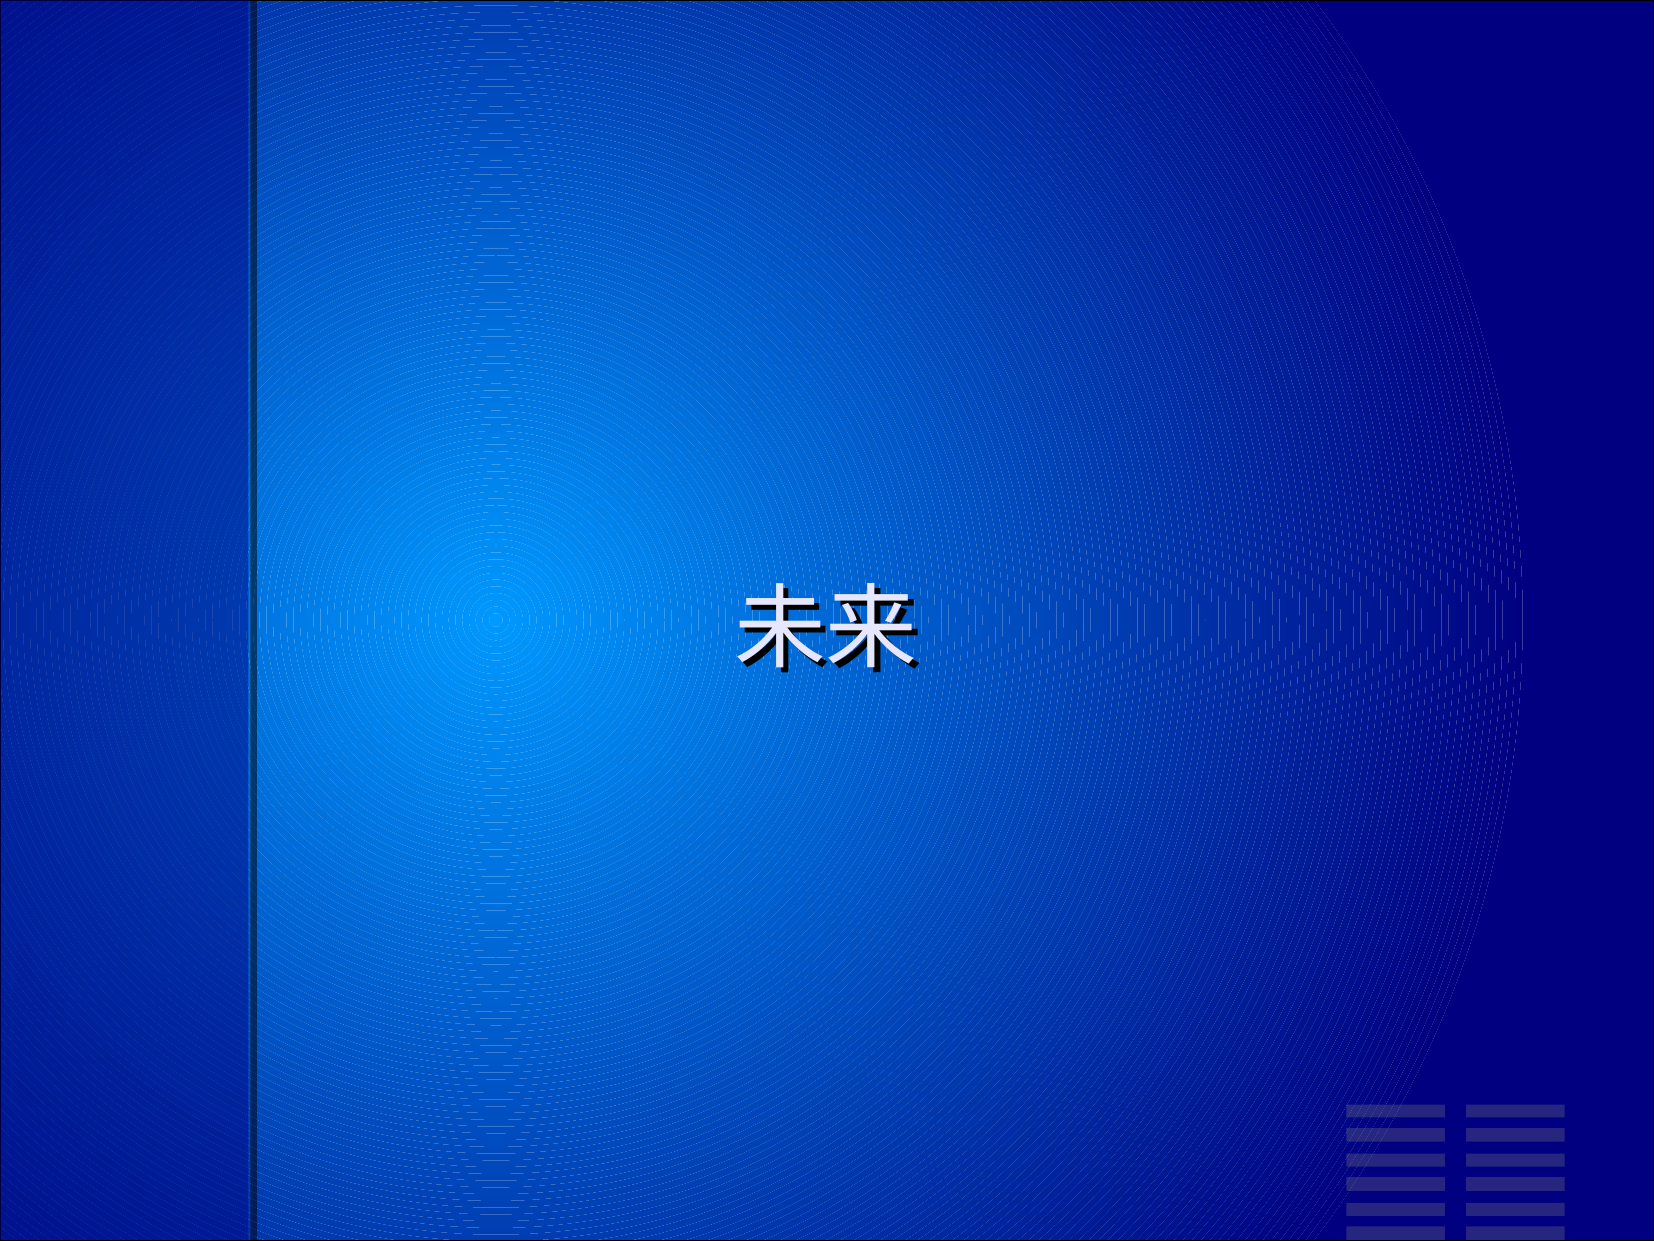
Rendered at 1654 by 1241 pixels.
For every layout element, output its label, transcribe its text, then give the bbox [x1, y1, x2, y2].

title 未来 [119, 516, 1533, 724]
